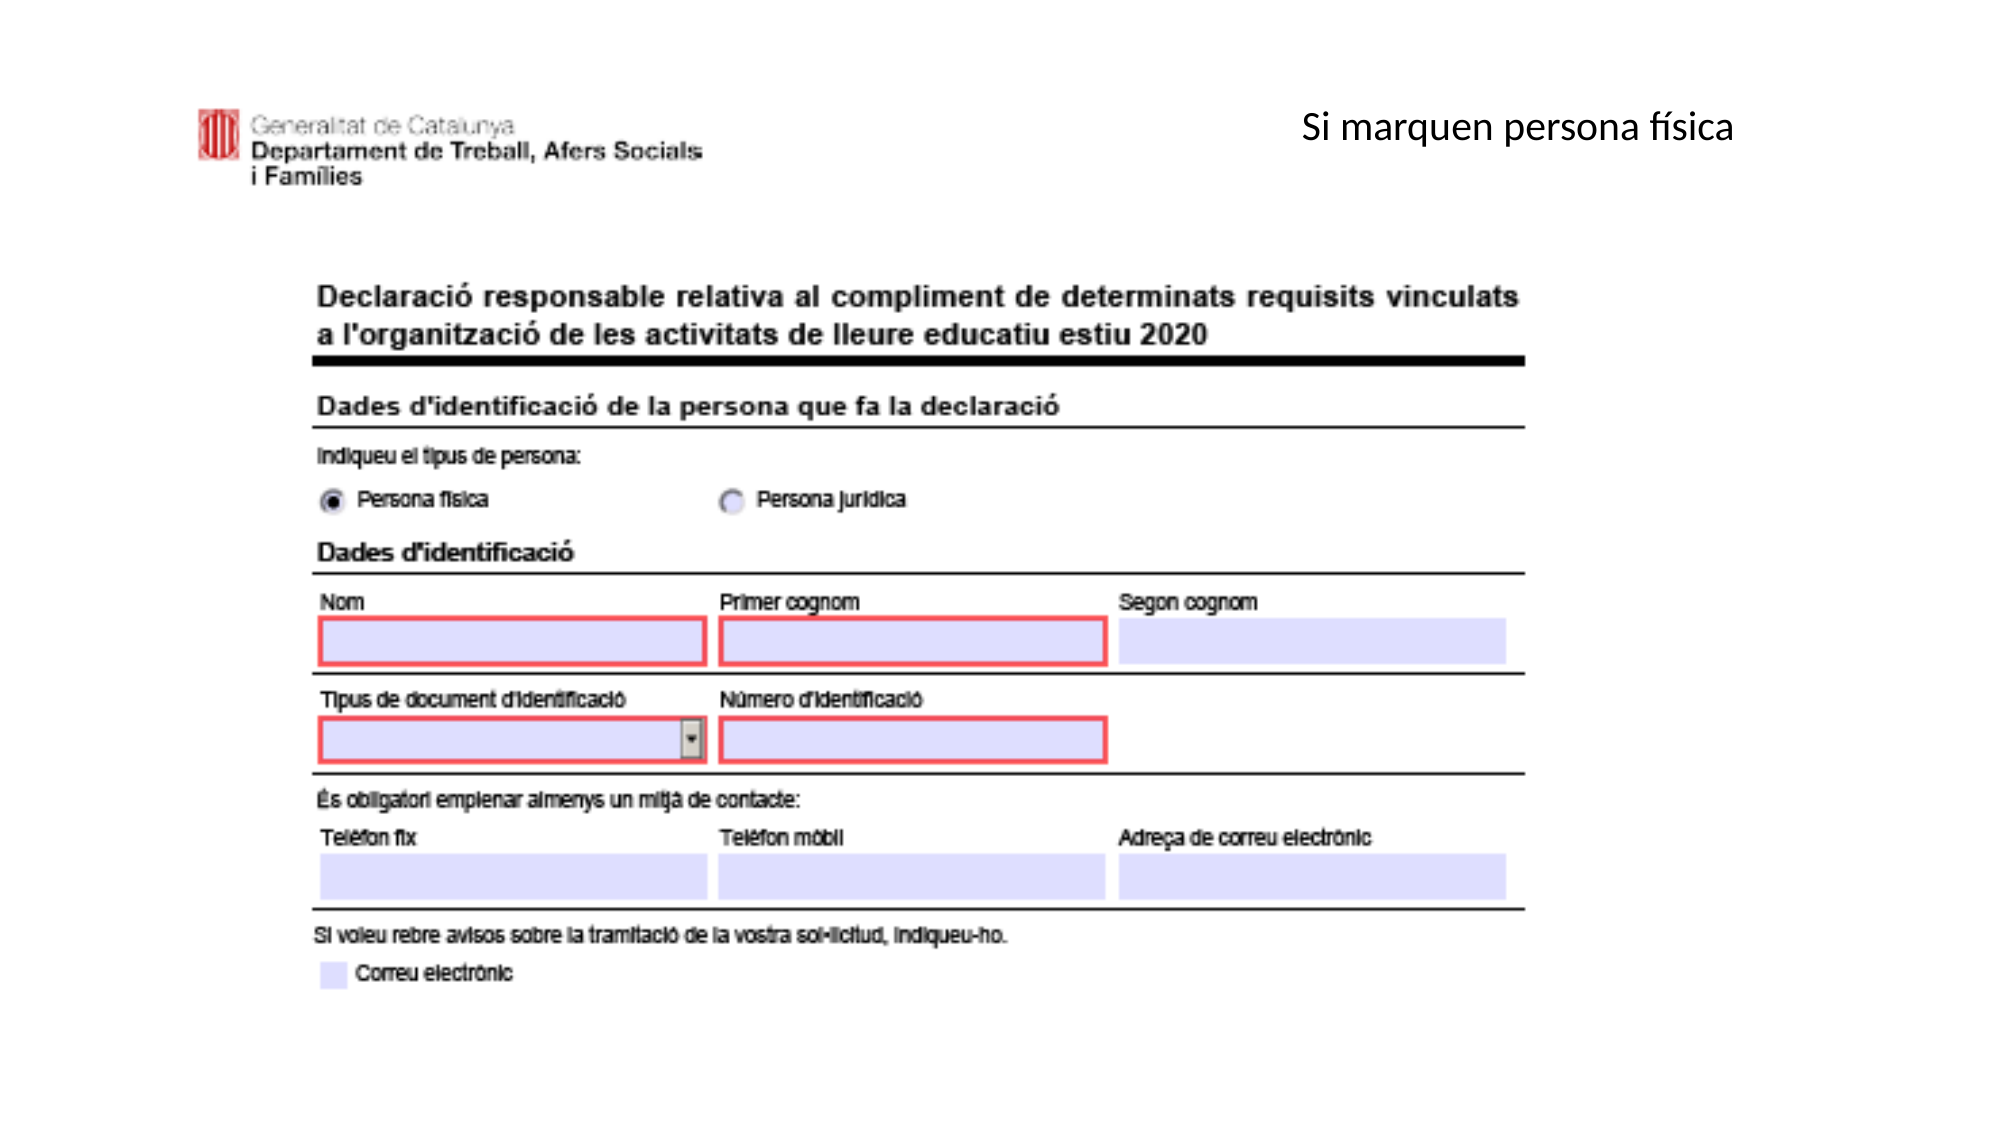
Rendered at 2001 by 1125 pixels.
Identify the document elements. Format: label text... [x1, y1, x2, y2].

picture [175, 91, 1553, 998]
text_box Si marquen persona física [1287, 91, 1750, 157]
